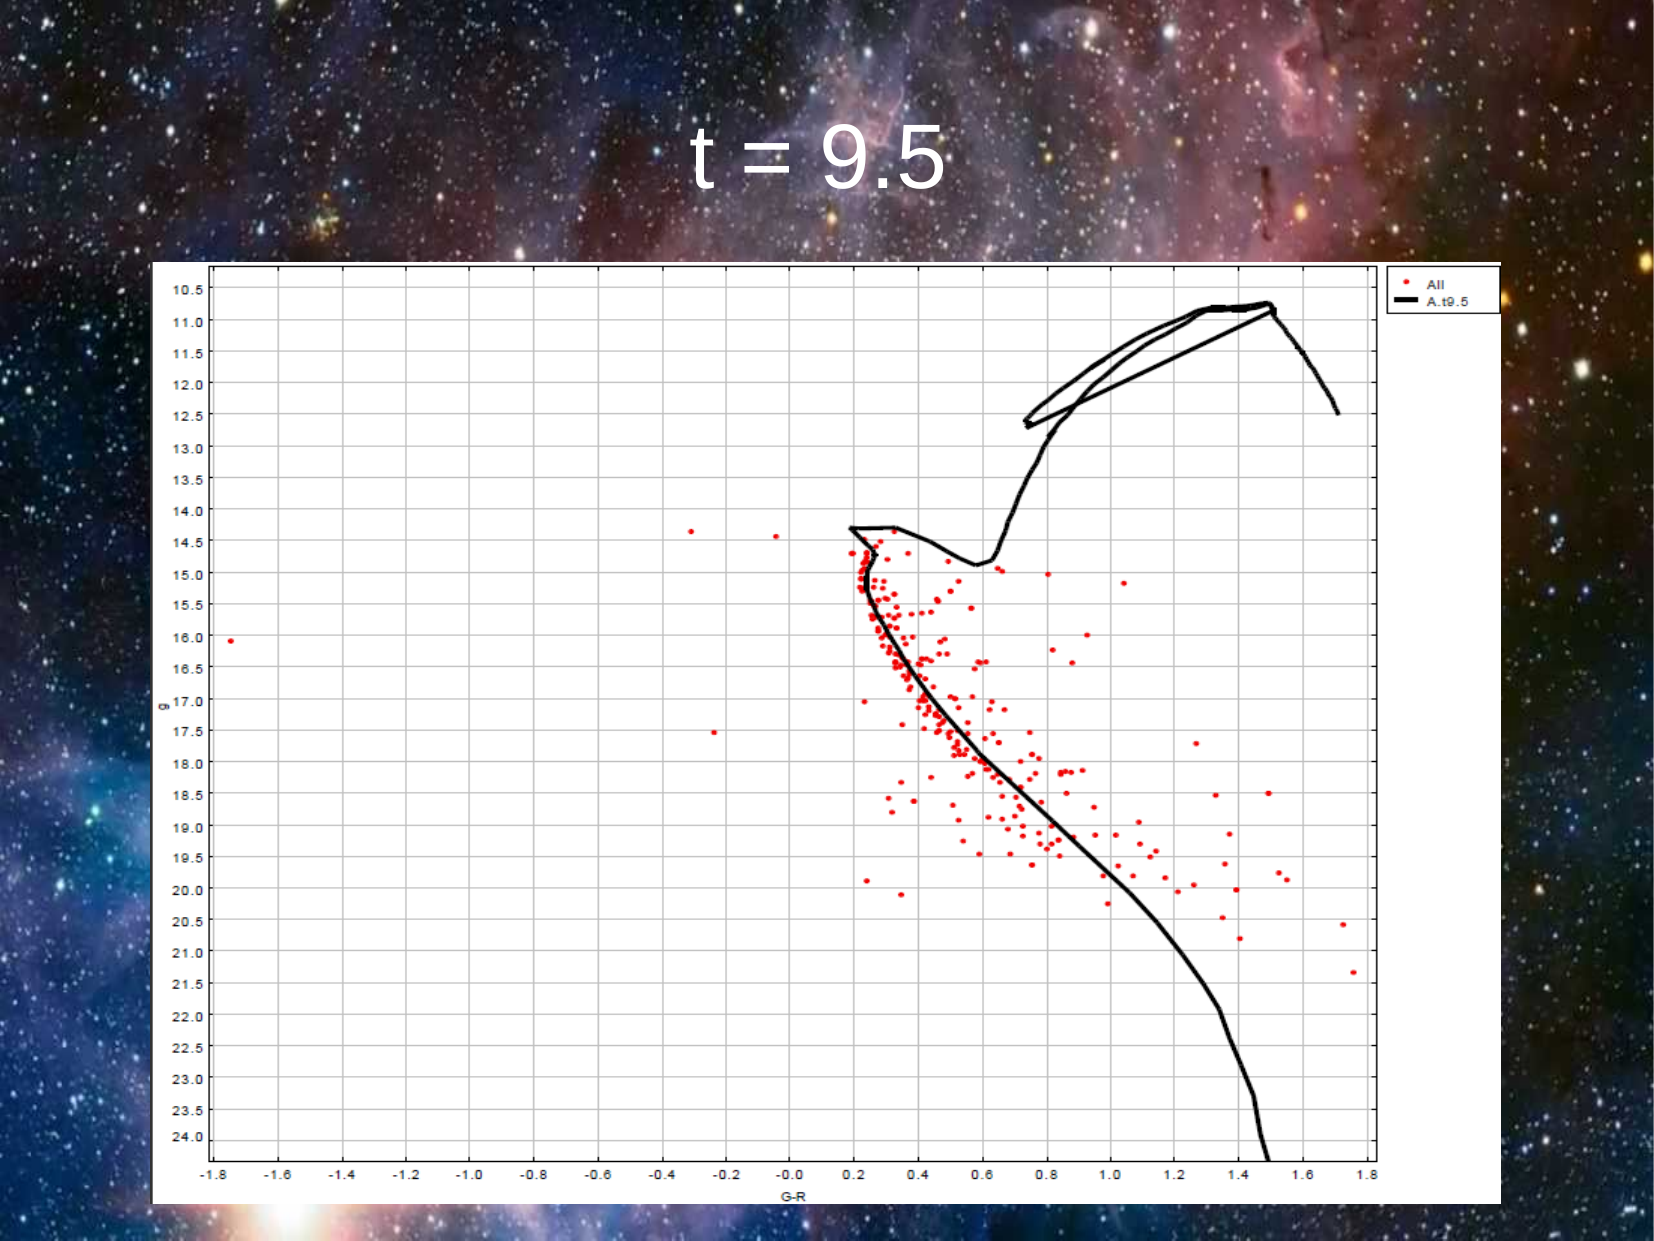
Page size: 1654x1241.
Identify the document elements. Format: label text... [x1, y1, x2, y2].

text_box t = 9.5 [675, 98, 1013, 216]
picture [0, 0, 1654, 1241]
